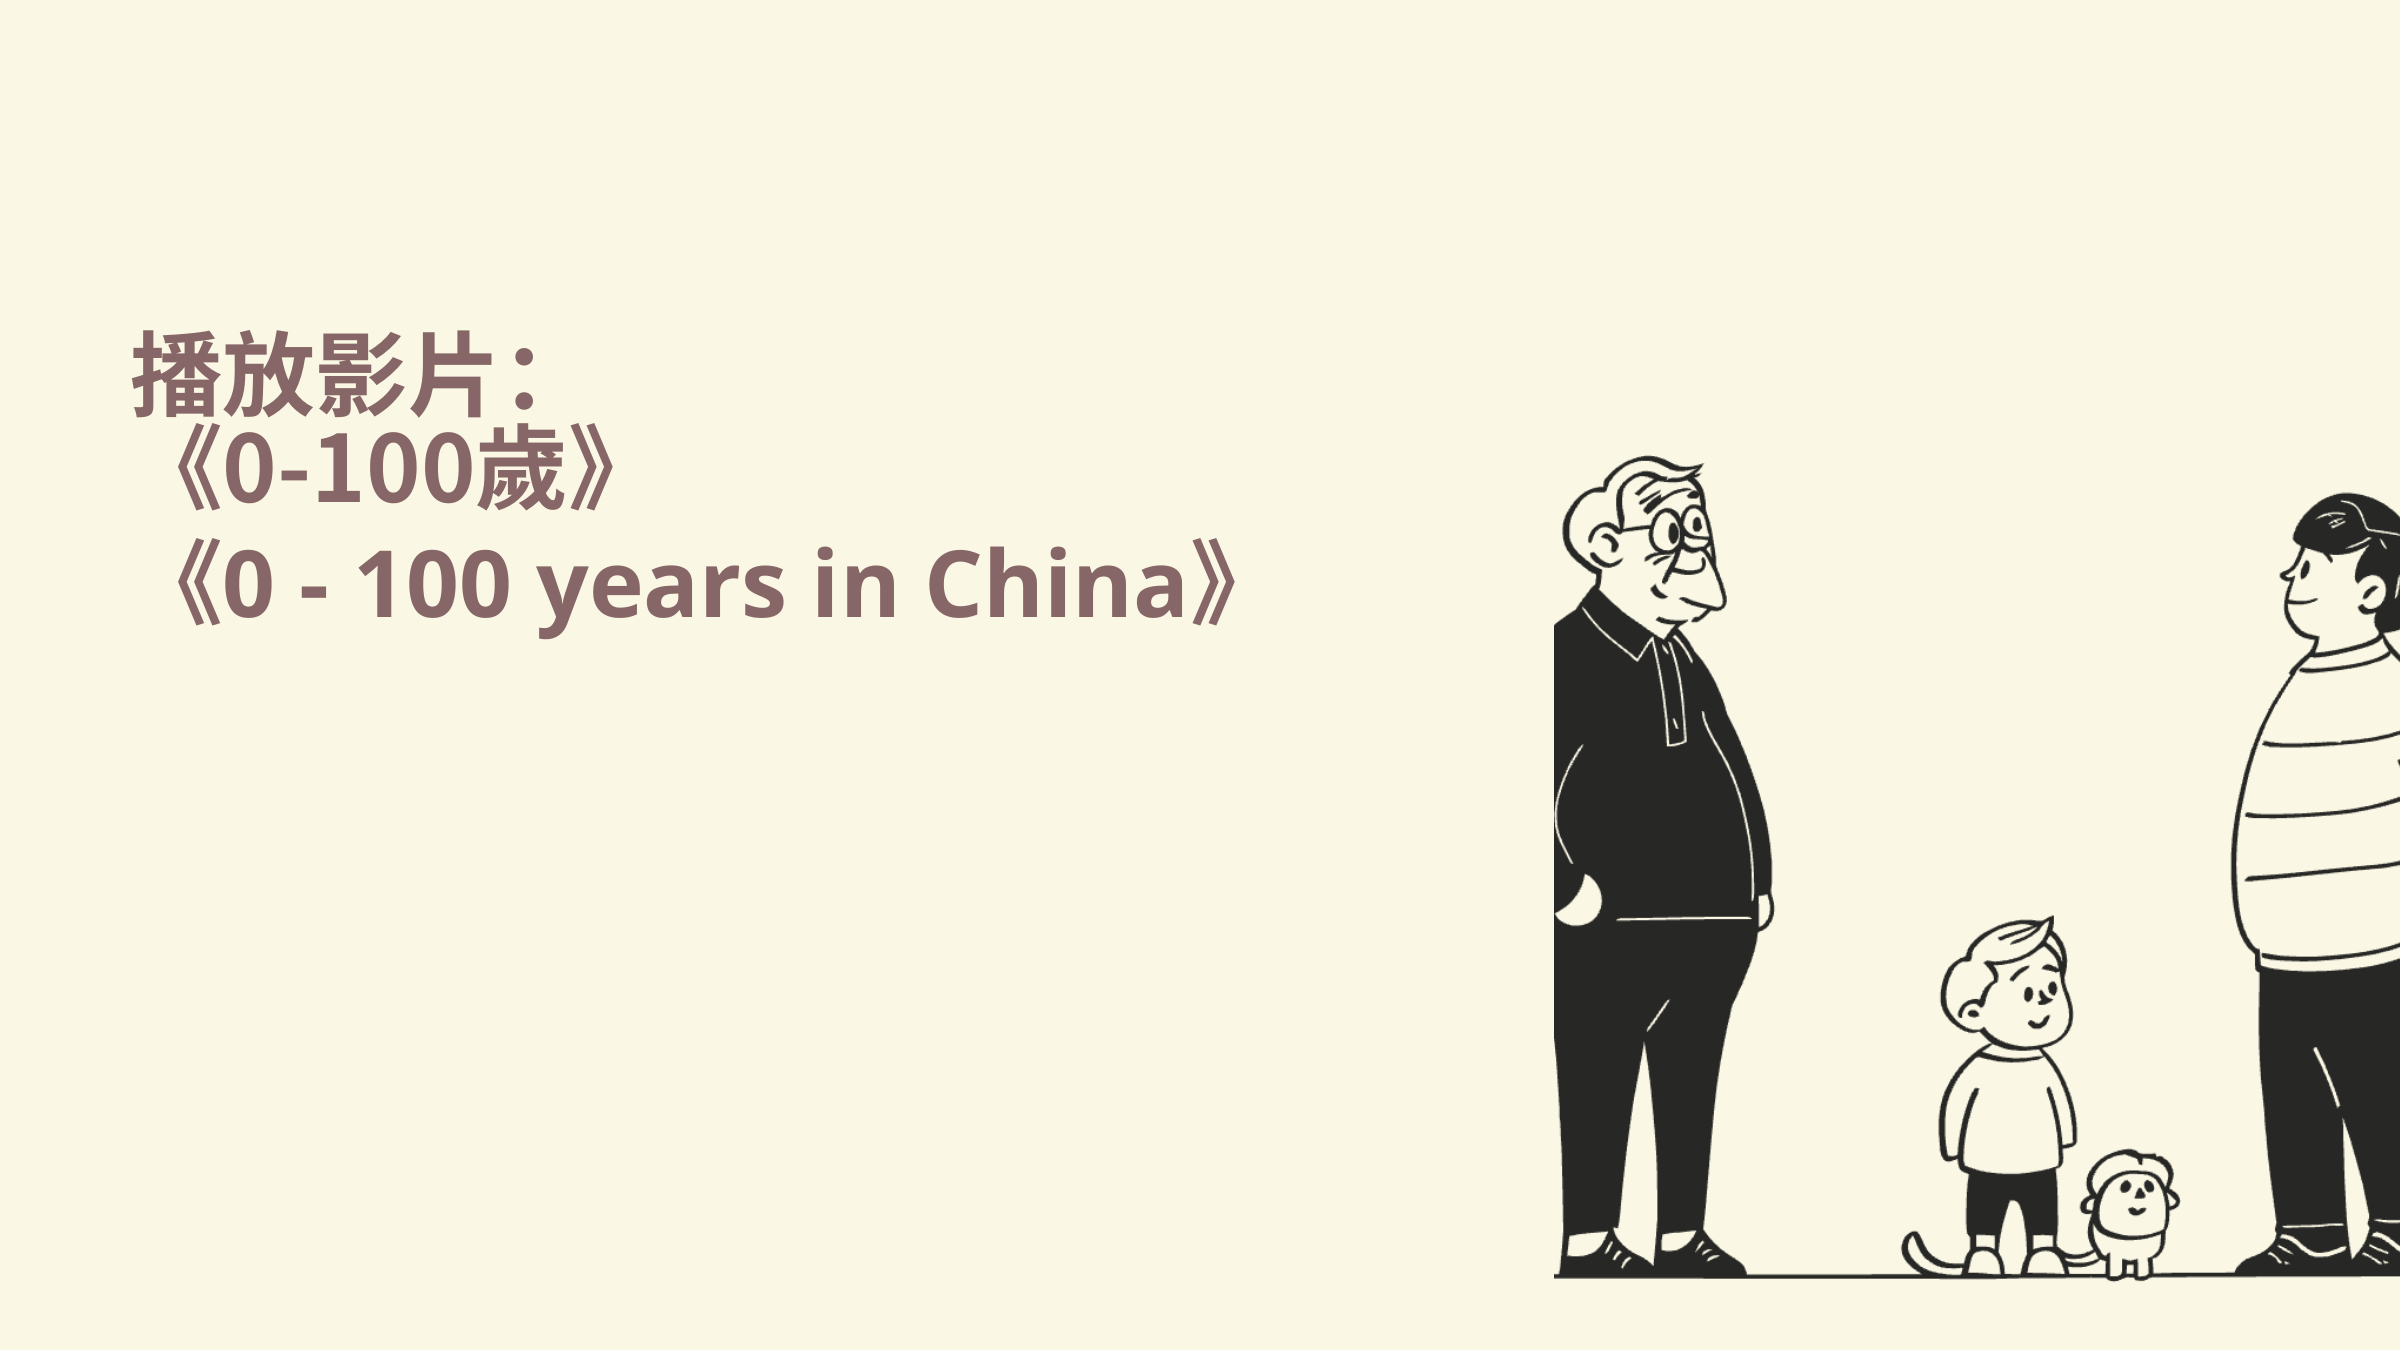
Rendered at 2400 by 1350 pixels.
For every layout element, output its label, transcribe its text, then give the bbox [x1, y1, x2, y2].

picture [1554, 186, 2400, 1350]
text_box 播放影片： 《0-100歲》 《0 - 100 years in China》 [130, 313, 1122, 429]
